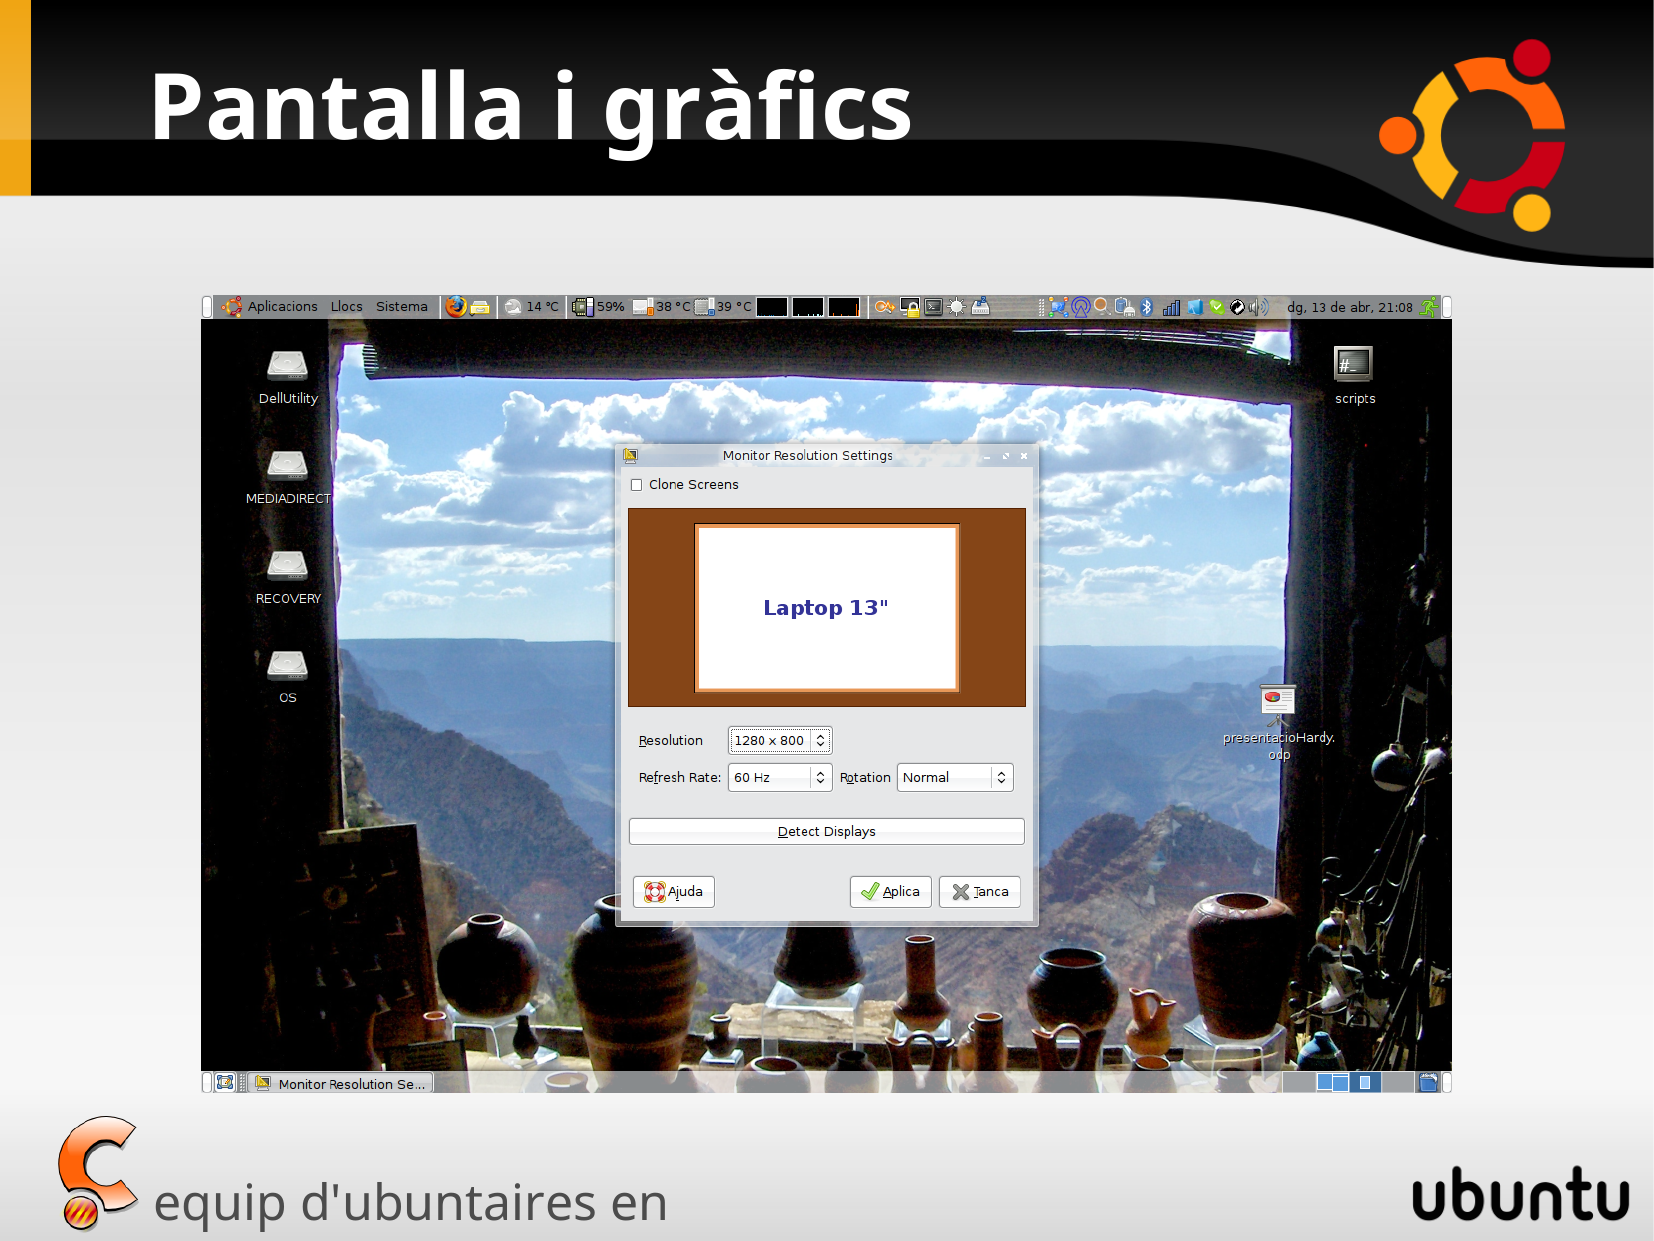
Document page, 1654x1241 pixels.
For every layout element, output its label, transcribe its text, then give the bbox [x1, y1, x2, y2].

picture [0, 0, 1654, 1241]
title Pantalla i gràfics [0, 0, 1359, 208]
